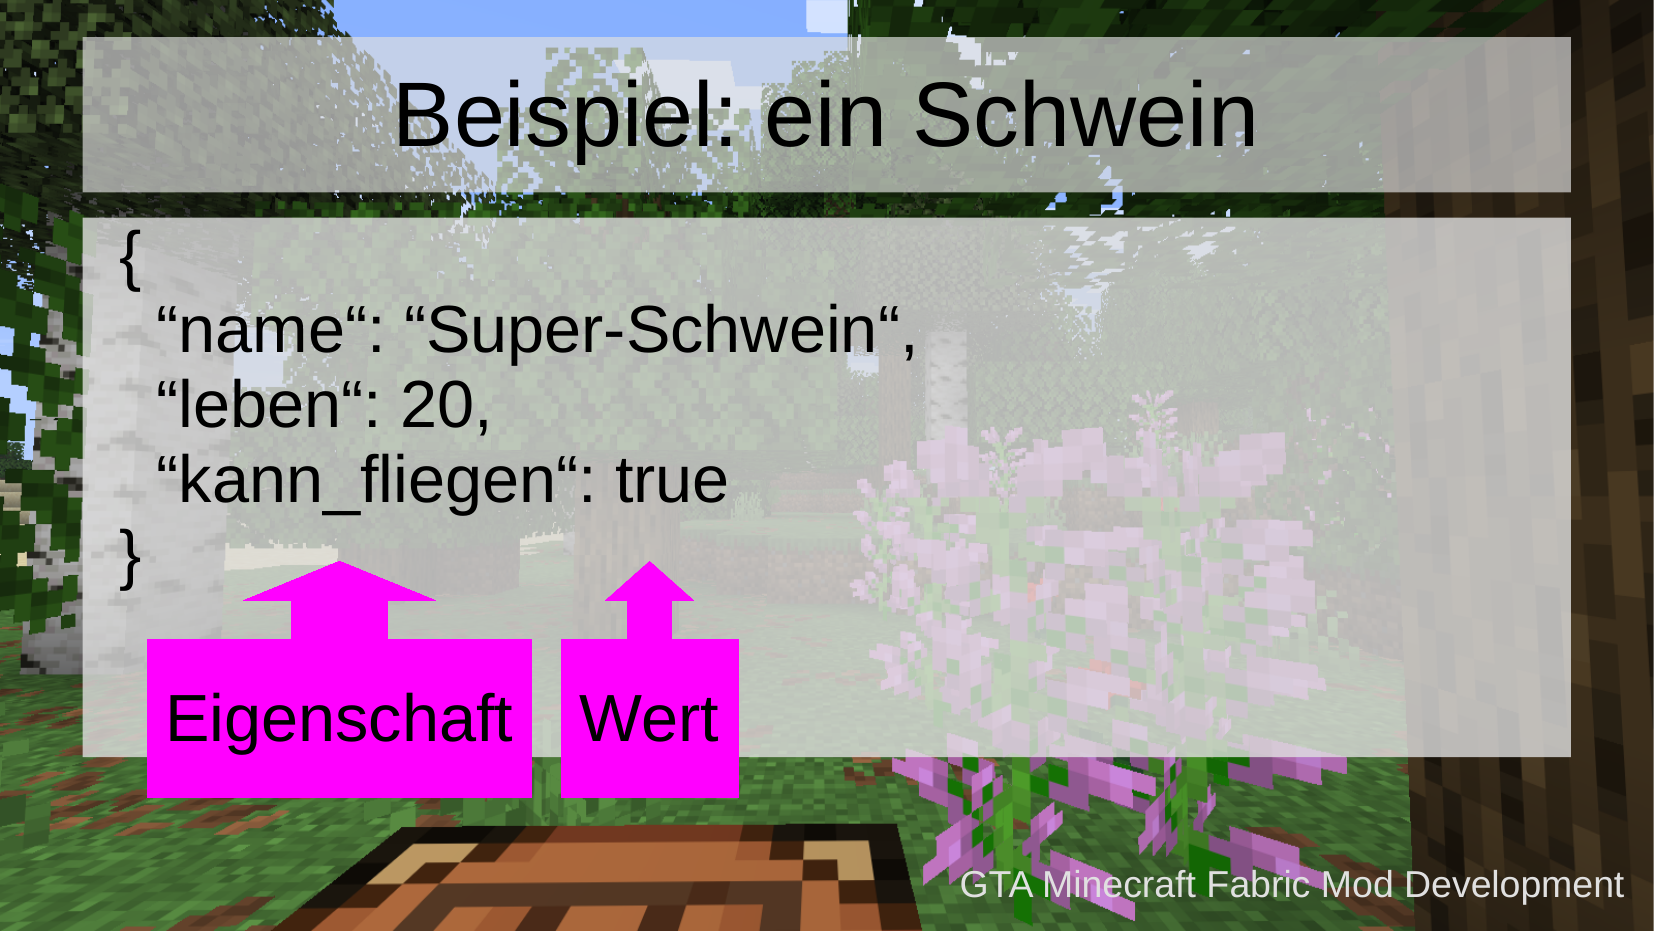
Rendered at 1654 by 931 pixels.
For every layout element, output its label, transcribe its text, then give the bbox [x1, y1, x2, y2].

title Beispiel: ein Schwein [82, 37, 1571, 193]
list { “name“: “Super-Schwein“, “leben“: 20, “kann_fliegen“: true } [82, 217, 1571, 758]
text_box Wert [561, 561, 739, 798]
text_box Eigenschaft [147, 561, 532, 798]
picture [0, 0, 1654, 931]
